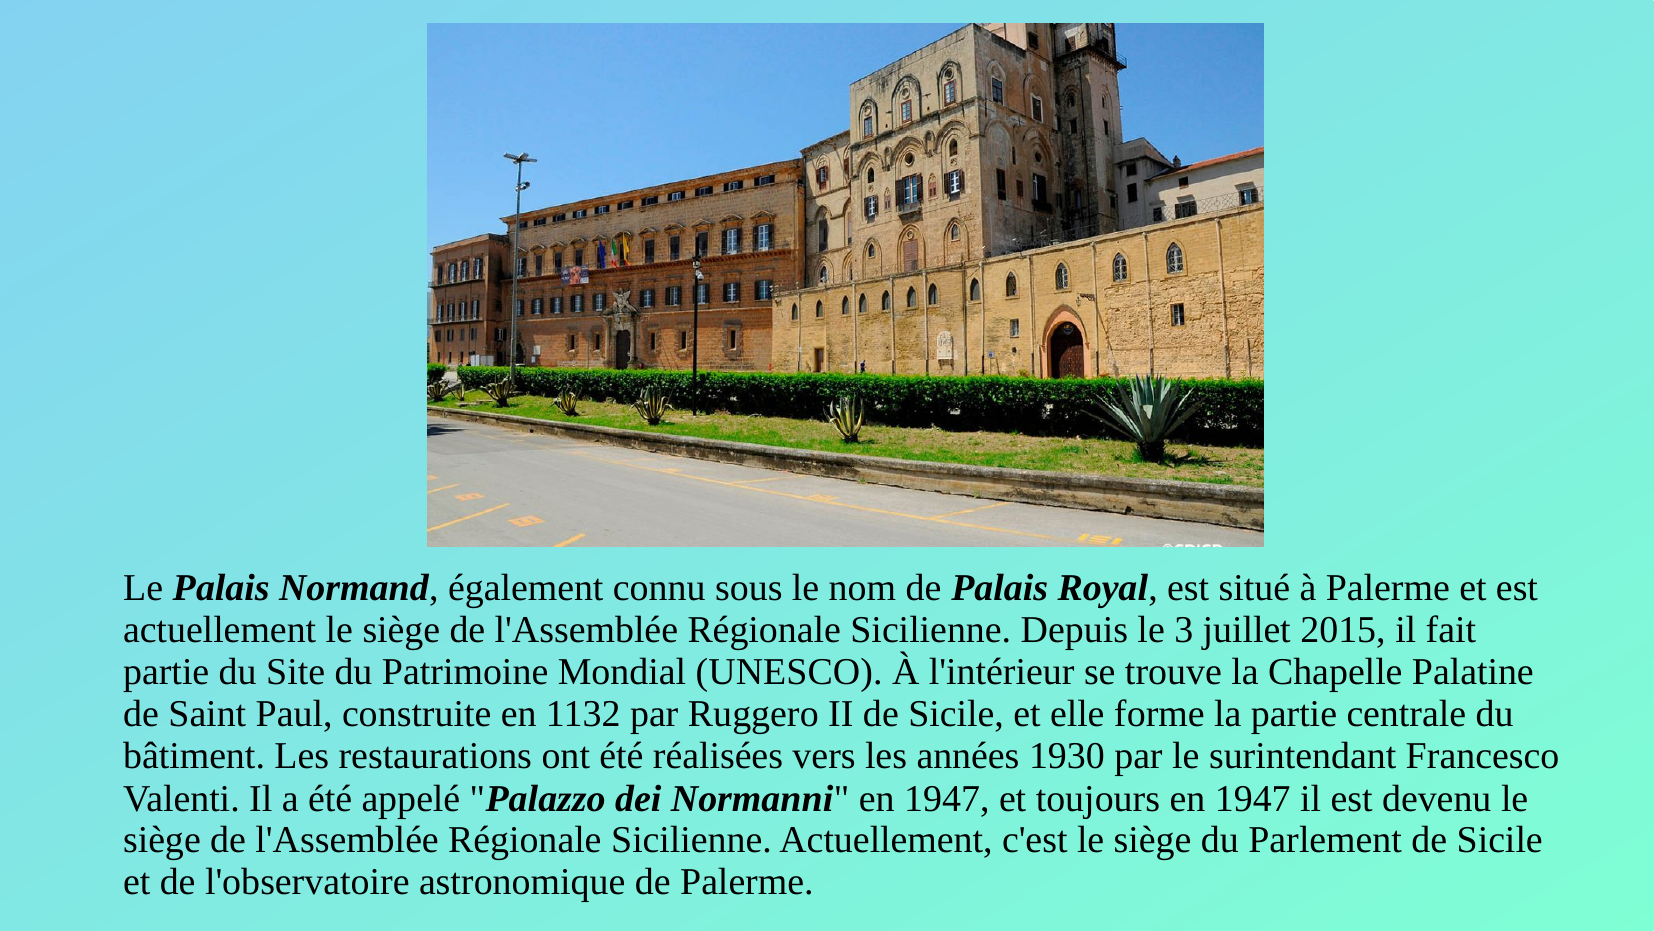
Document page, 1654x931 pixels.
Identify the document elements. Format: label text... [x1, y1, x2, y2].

list Le Palais Normand, également connu sous le nom de Palais Royal, est situé à Palerme et est actuellement le siège de l'Assemblée Régionale Sicilienne. Depuis le 3 juillet 2015, il fait partie du Site du Patrimoine Mondial (UNESCO). À l'intérieur se trouve la Chapelle Palatine de Saint Paul, construite en 1132 par Ruggero II de Sicile, et elle forme la partie centrale du bâtiment. Les restaurations ont été réalisées vers les années 1930 par le surintendant Francesco Valenti. Il a été appelé "Palazzo dei Normanni" en 1947, et toujours en 1947 il est devenu le siège de l'Assemblée Régionale Sicilienne. Actuellement, c'est le siège du Parlement de Sicile et de l'observatoire astronomique de Palerme. [82, 566, 1571, 910]
picture [427, 23, 1264, 547]
